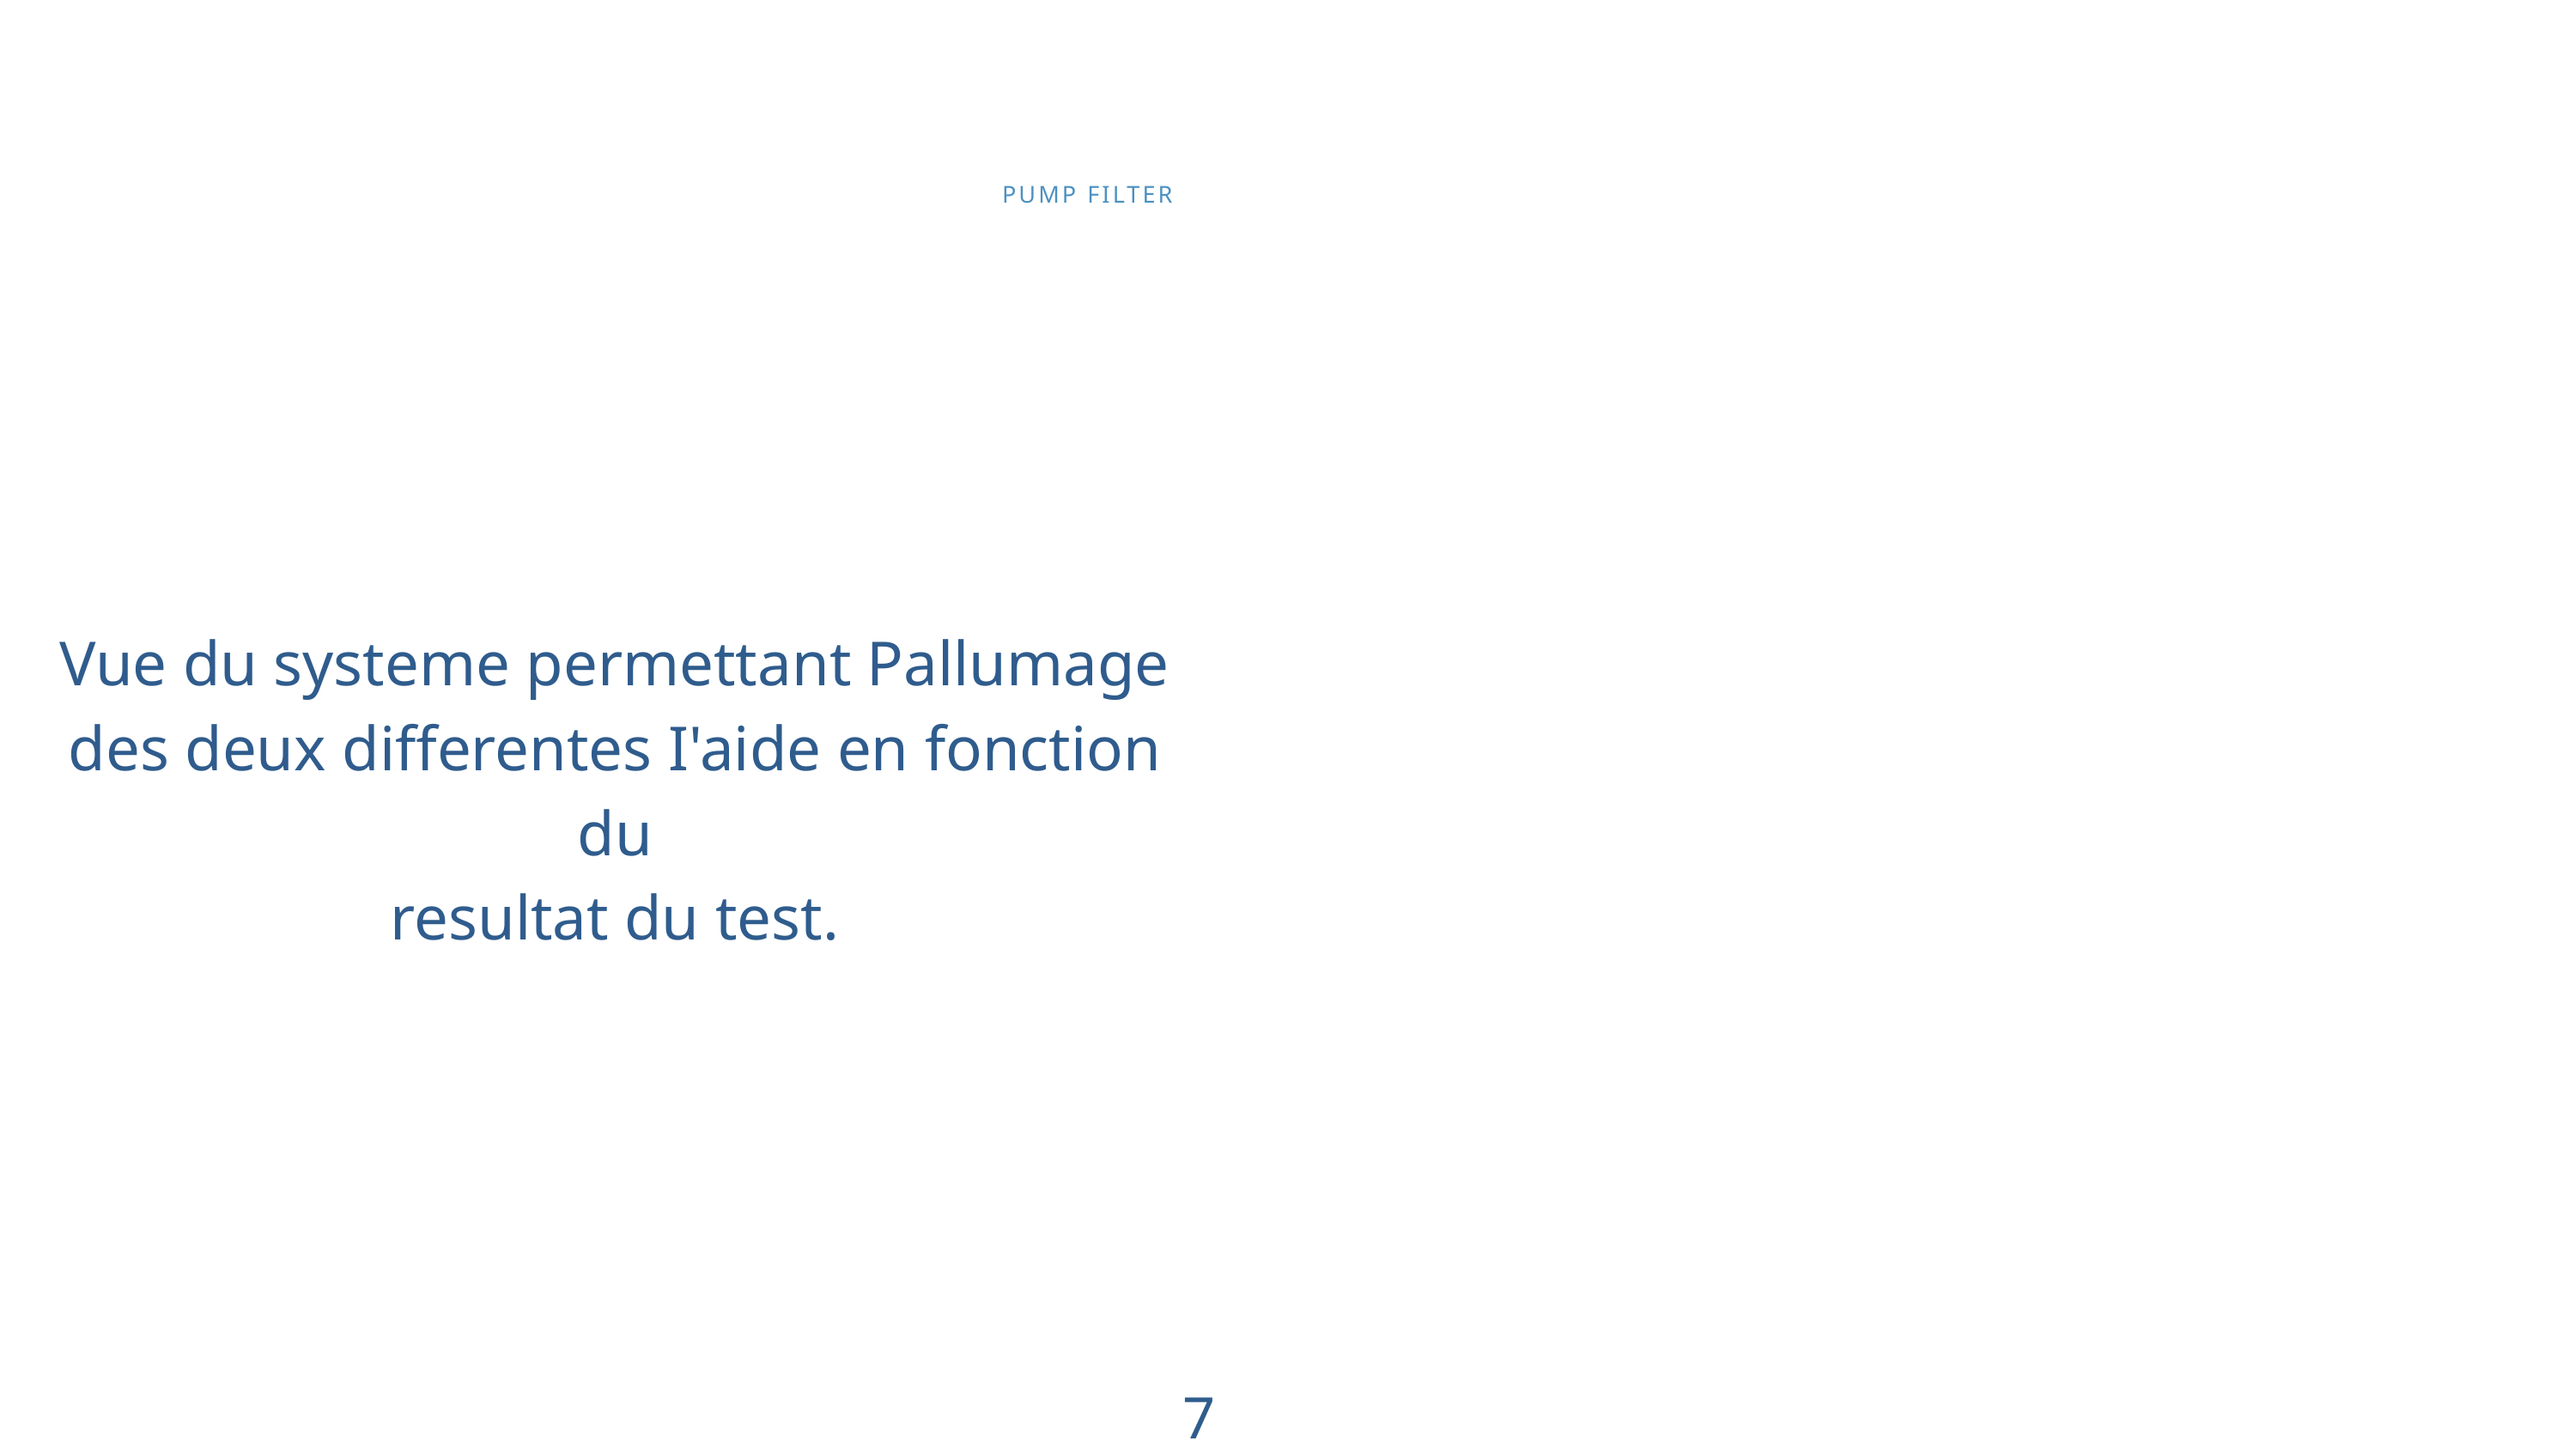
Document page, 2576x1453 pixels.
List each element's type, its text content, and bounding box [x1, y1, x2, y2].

text_box PUMP FILTER [1002, 179, 1182, 204]
text_box 7 [1183, 1381, 1224, 1437]
text_box Vue du systeme permettant Pallumage des deux differentes I'aide en fonction du resultat du test. [52, 613, 1178, 836]
